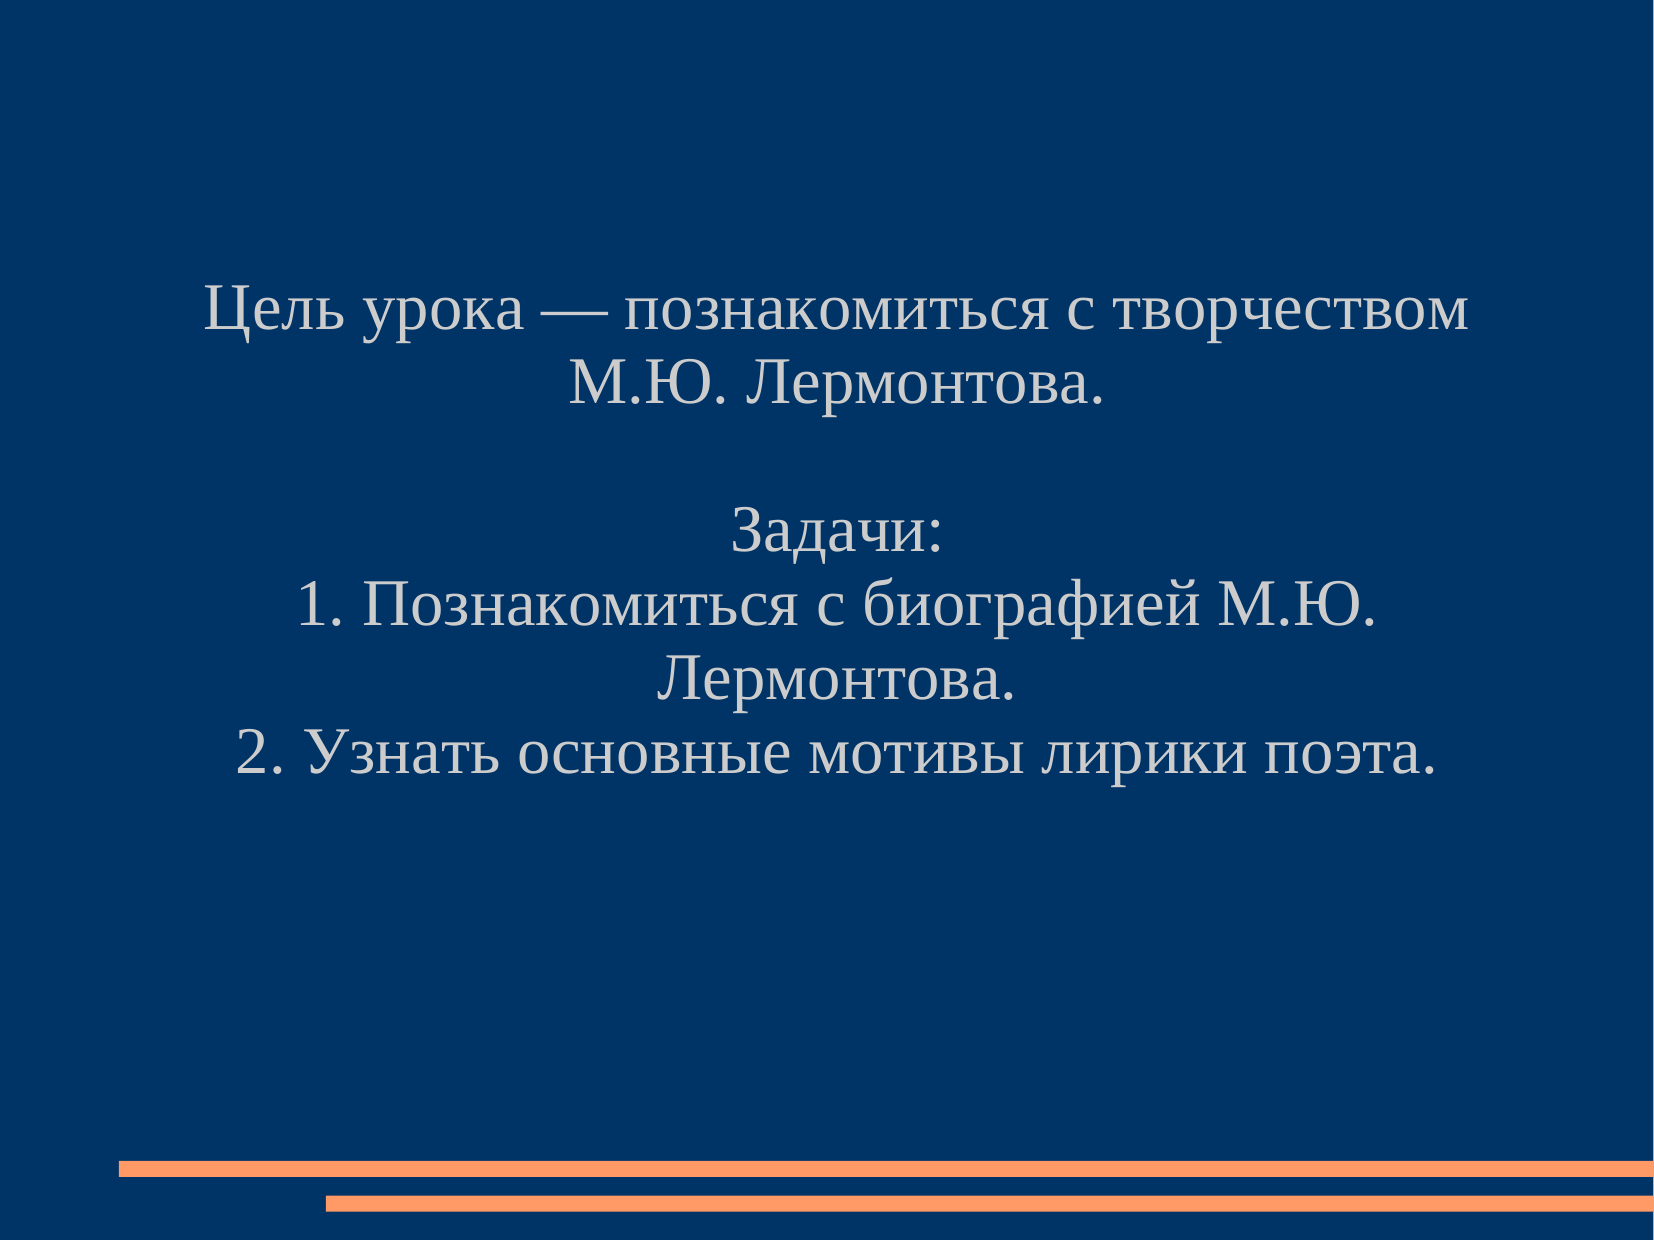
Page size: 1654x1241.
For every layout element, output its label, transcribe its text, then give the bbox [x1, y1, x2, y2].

text_box Цель урока — познакомиться с творчеством М.Ю. Лермонтова. Задачи: 1. Познакомиться с биографией М.Ю. Лермонтова. 2. Узнать основные мотивы лирики поэта. [118, 168, 1558, 964]
